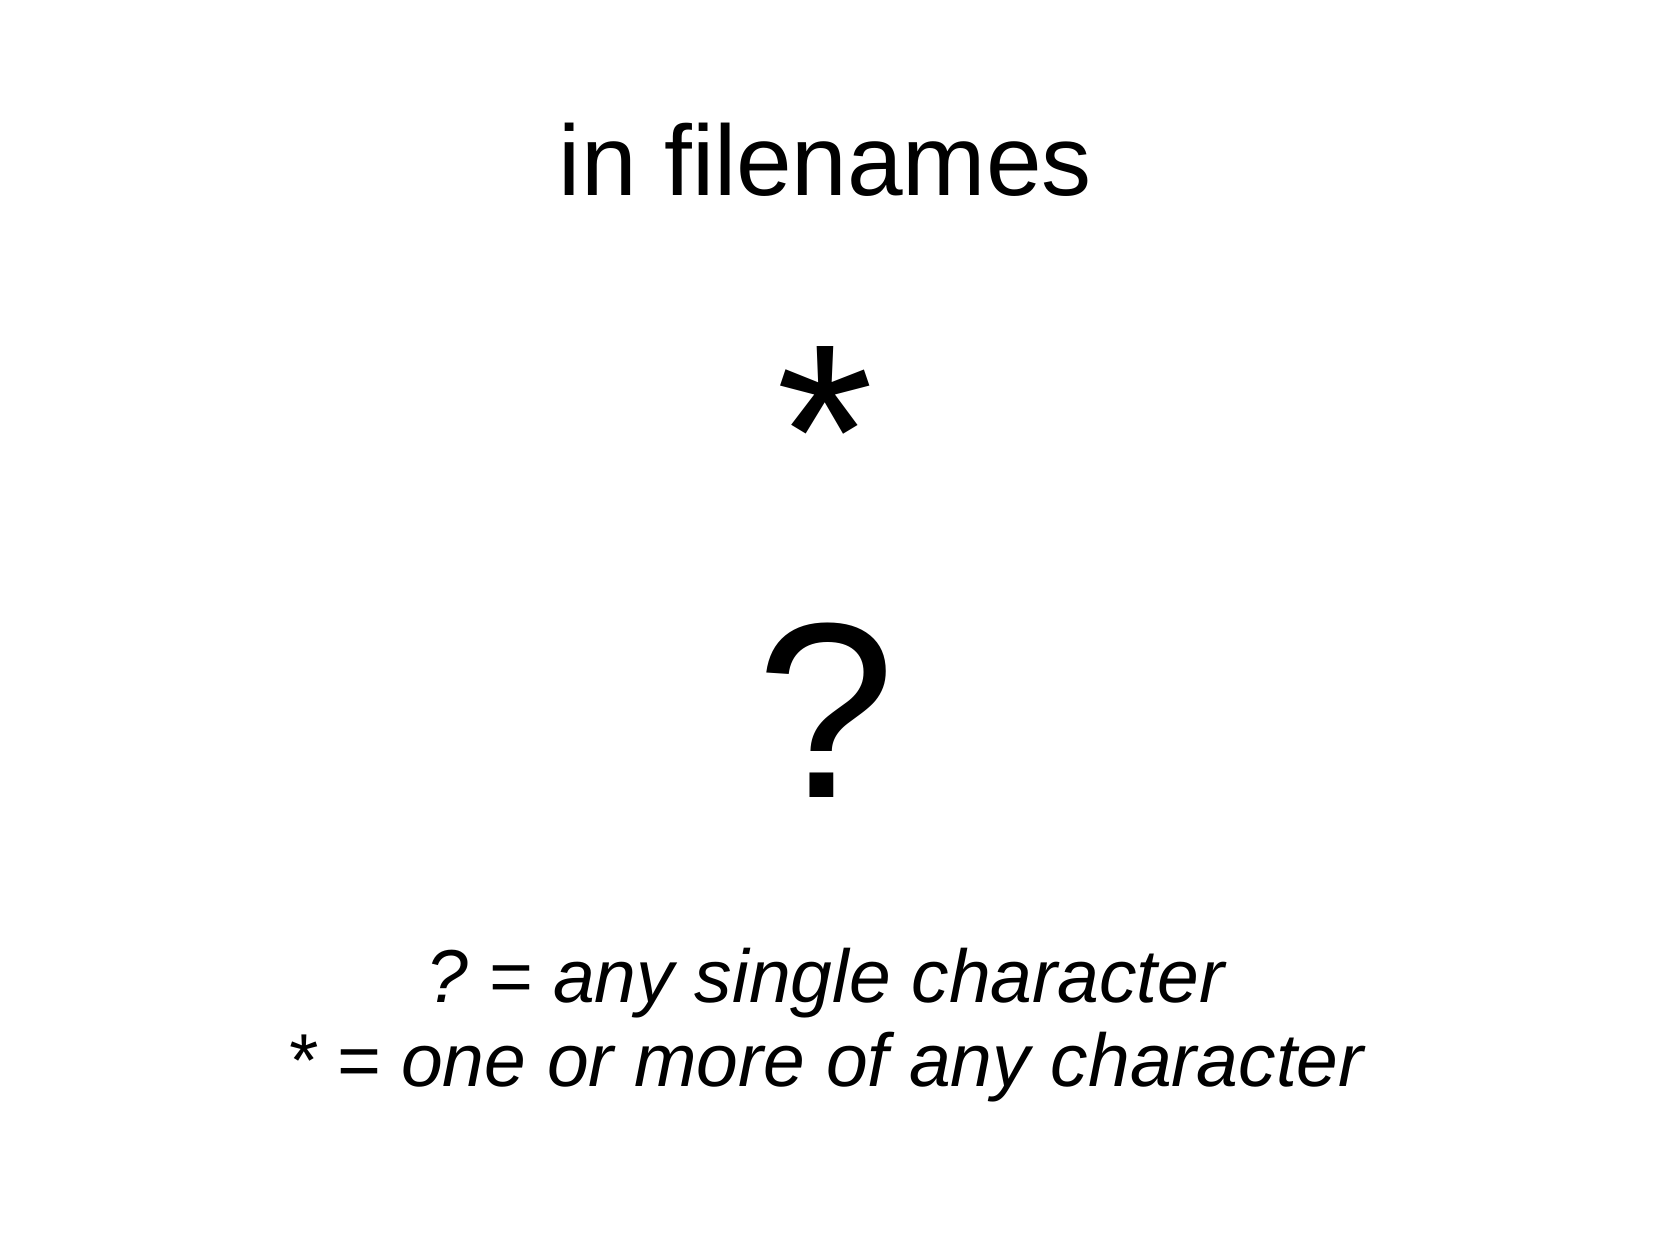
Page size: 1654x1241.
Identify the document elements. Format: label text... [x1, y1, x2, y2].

text_box in filenames * ? ? = any single character * = one or more of any character [97, 105, 1554, 1103]
